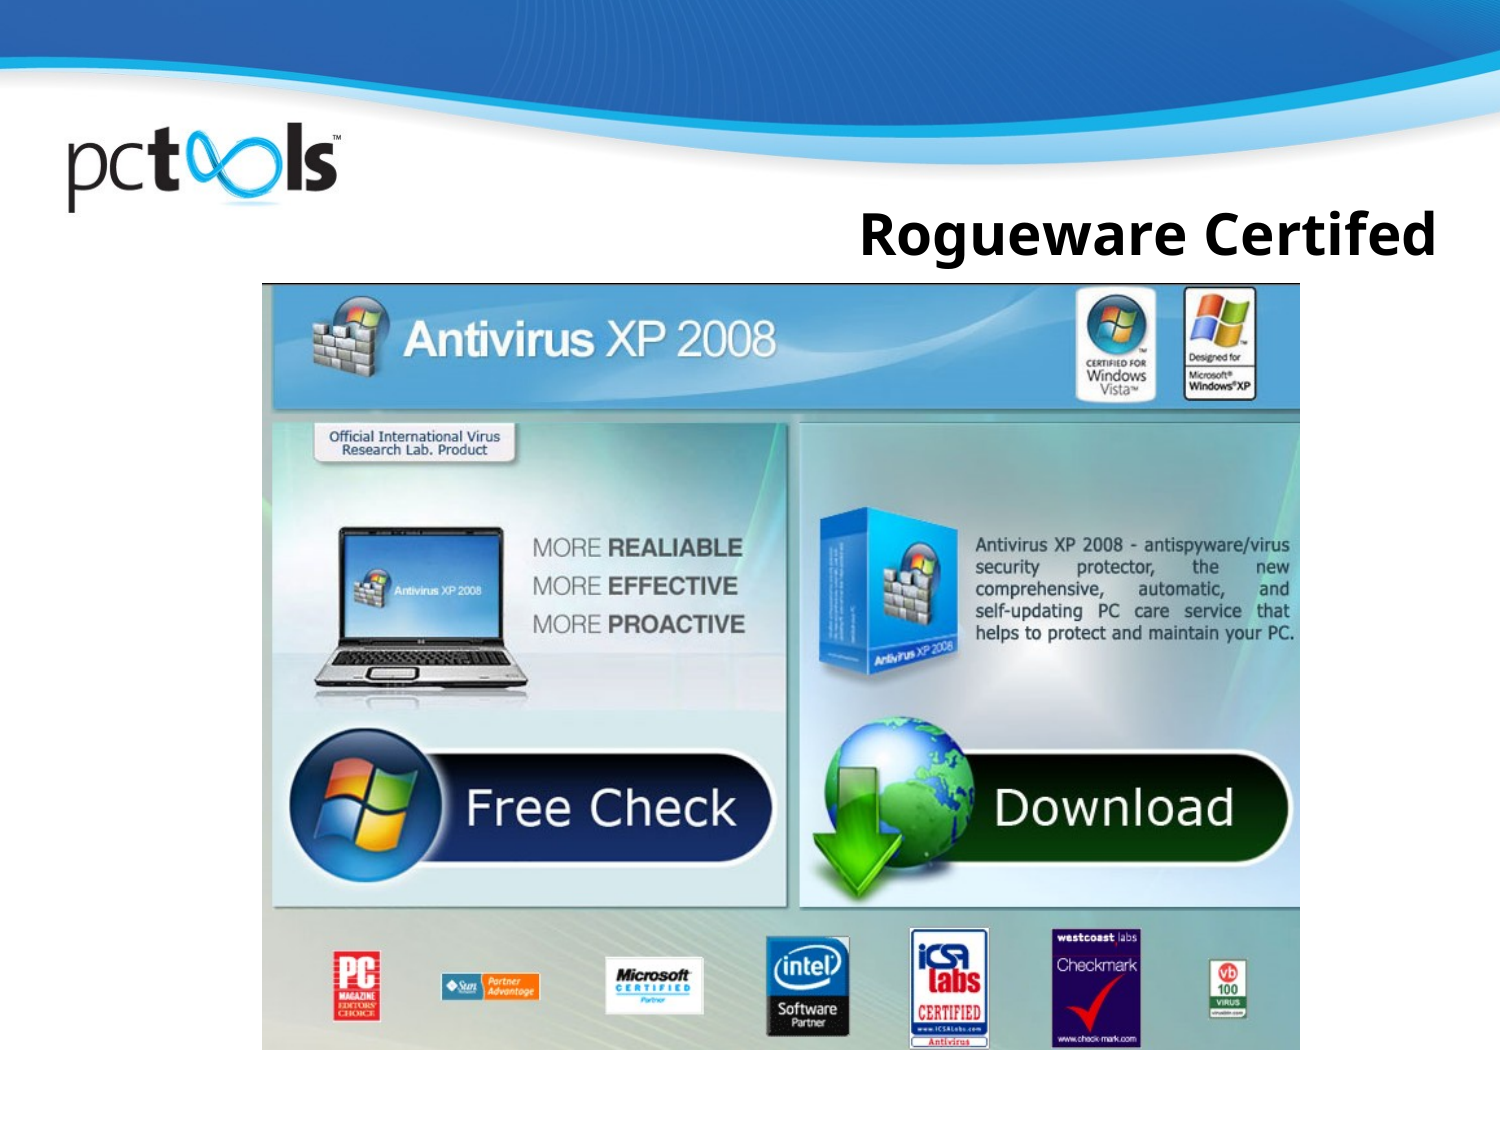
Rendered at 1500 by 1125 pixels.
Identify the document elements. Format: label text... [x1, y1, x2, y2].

picture [0, 0, 1500, 222]
picture [194, 138, 207, 146]
picture [262, 283, 1300, 1051]
title Rogueware Certifed [88, 146, 1439, 319]
